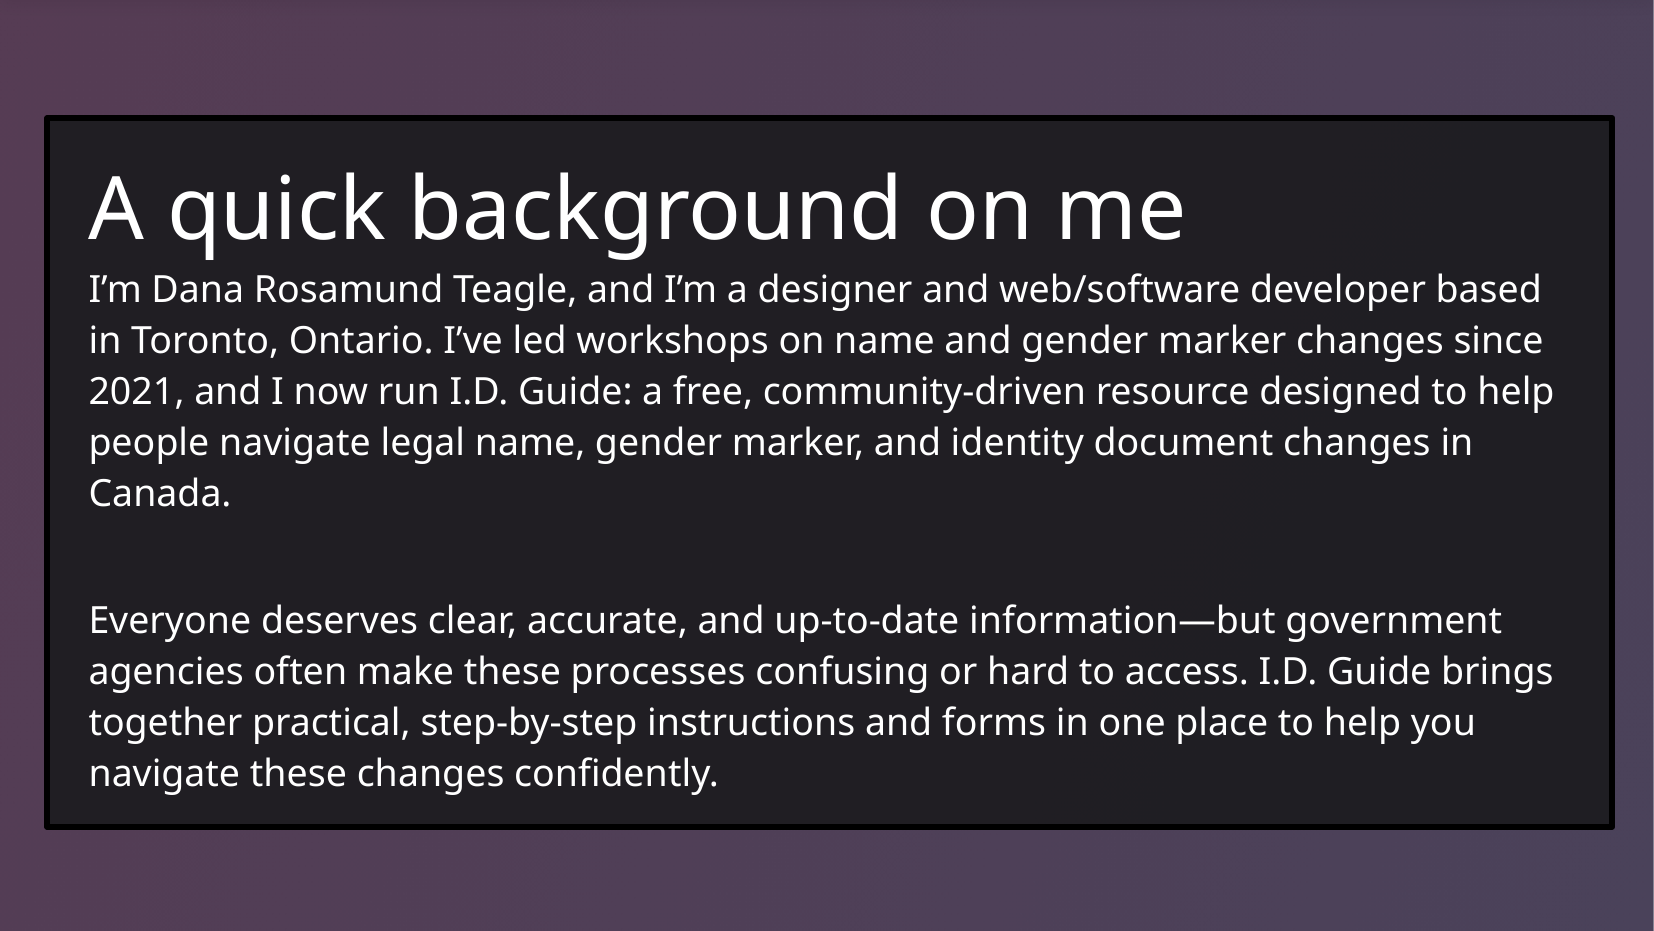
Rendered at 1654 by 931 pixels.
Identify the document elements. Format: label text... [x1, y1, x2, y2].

text_box [47, 118, 1613, 827]
title A quick background on me [88, 153, 1199, 259]
picture [0, 0, 1654, 931]
subtitle I’m Dana Rosamund Teagle, and I’m a designer and web/software developer based in Toronto, Ontario. I’ve led workshops on name and gender marker changes since 2021, and I now run I.D. Guide: a free, community-driven resource designed to help people navigate legal name, gender marker, and identity document changes in Canada. Everyone deserves clear, accurate, and up-to-date information—but government agencies often make these processes confusing or hard to access. I.D. Guide brings together practical, step-by-step instructions and forms in one place to help you navigate these changes confidently. [88, 281, 1583, 780]
